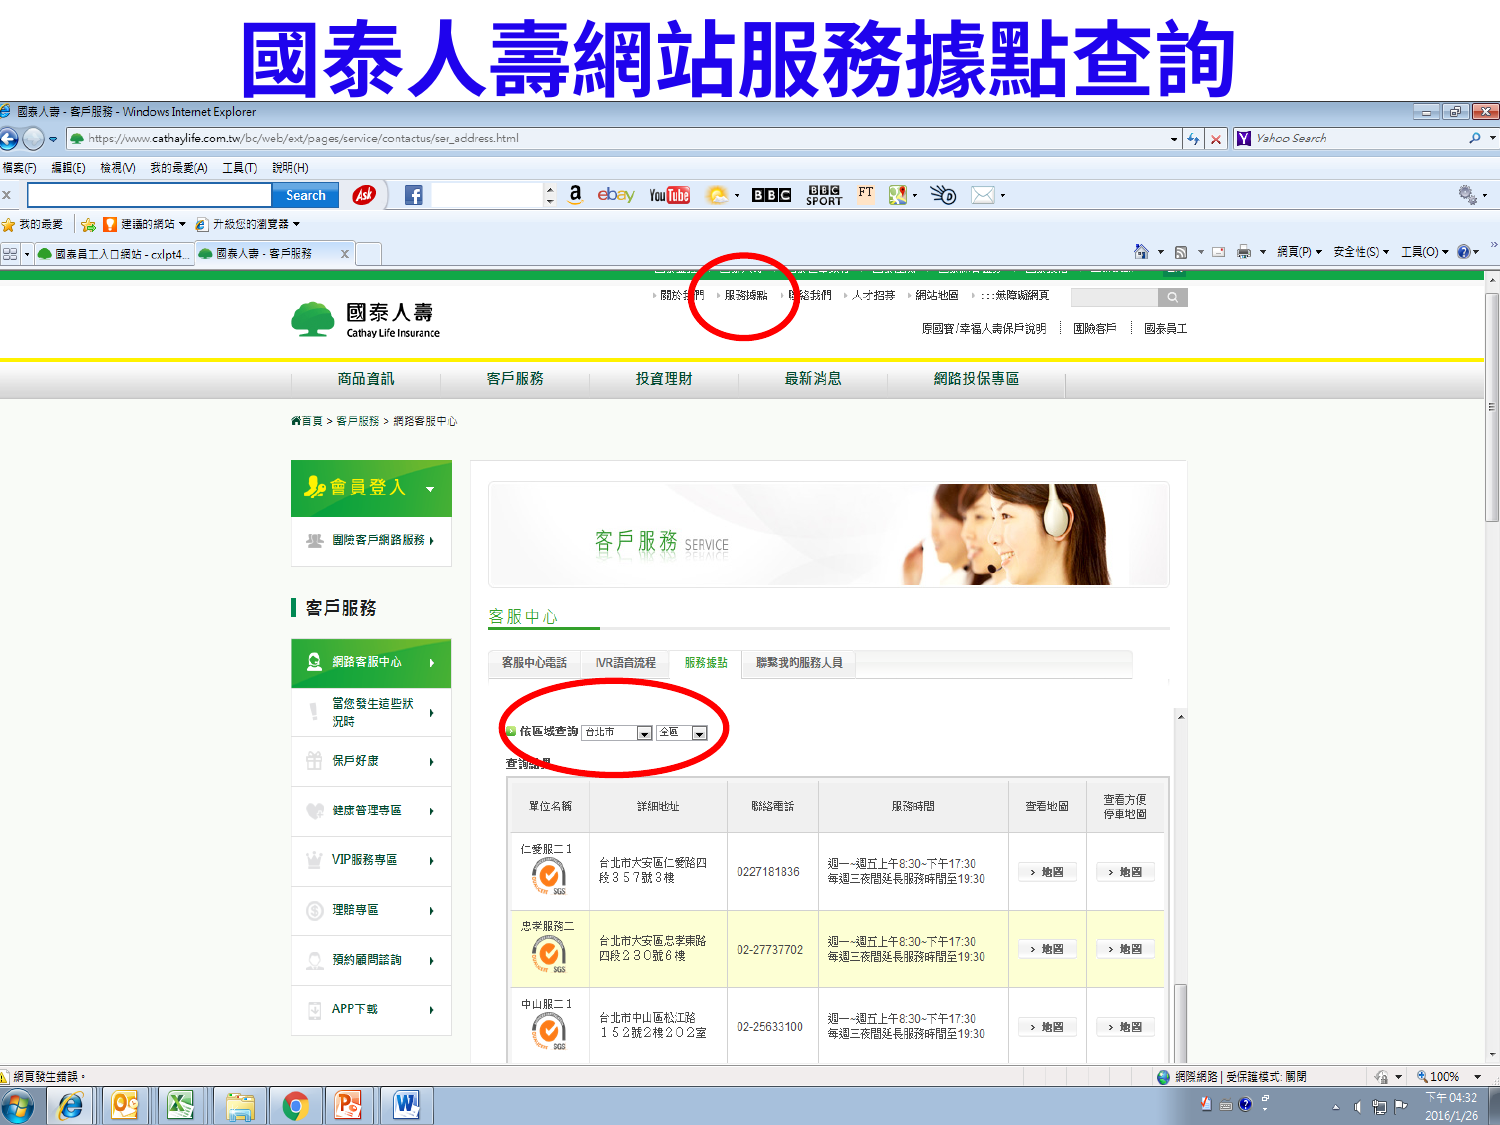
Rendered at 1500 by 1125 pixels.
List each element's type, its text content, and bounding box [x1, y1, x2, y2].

text_box 國泰人壽網站服務據點查詢 [100, 0, 1376, 114]
picture [0, 101, 1500, 1125]
